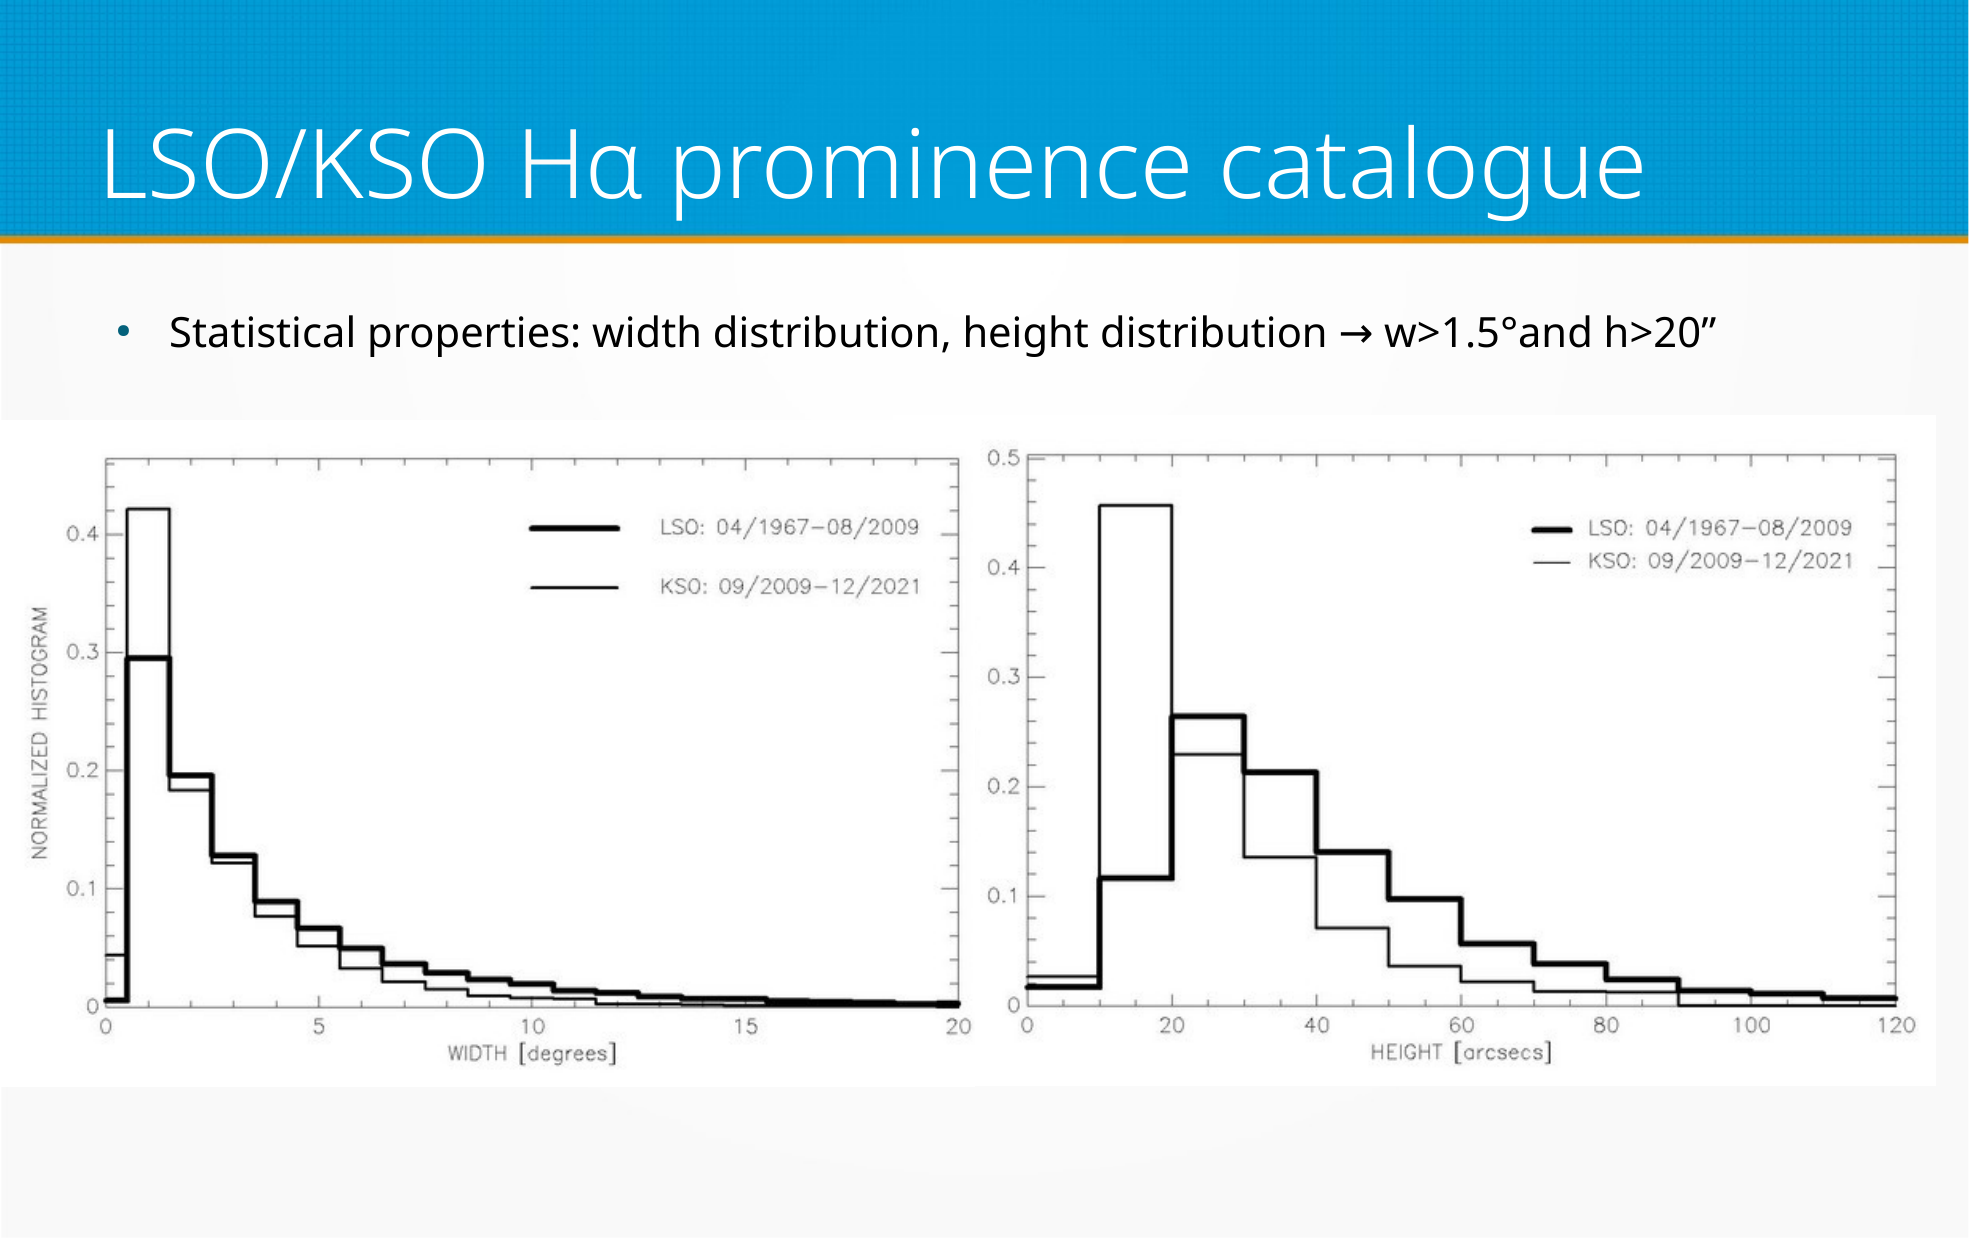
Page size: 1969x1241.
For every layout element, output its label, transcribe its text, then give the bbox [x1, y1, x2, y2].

picture [0, 233, 1969, 1241]
title LSO/KSO Hα prominence catalogue [98, 19, 1870, 227]
list Statistical properties: width distribution, height distribution → w>1.5°and h>20” [98, 303, 1906, 420]
